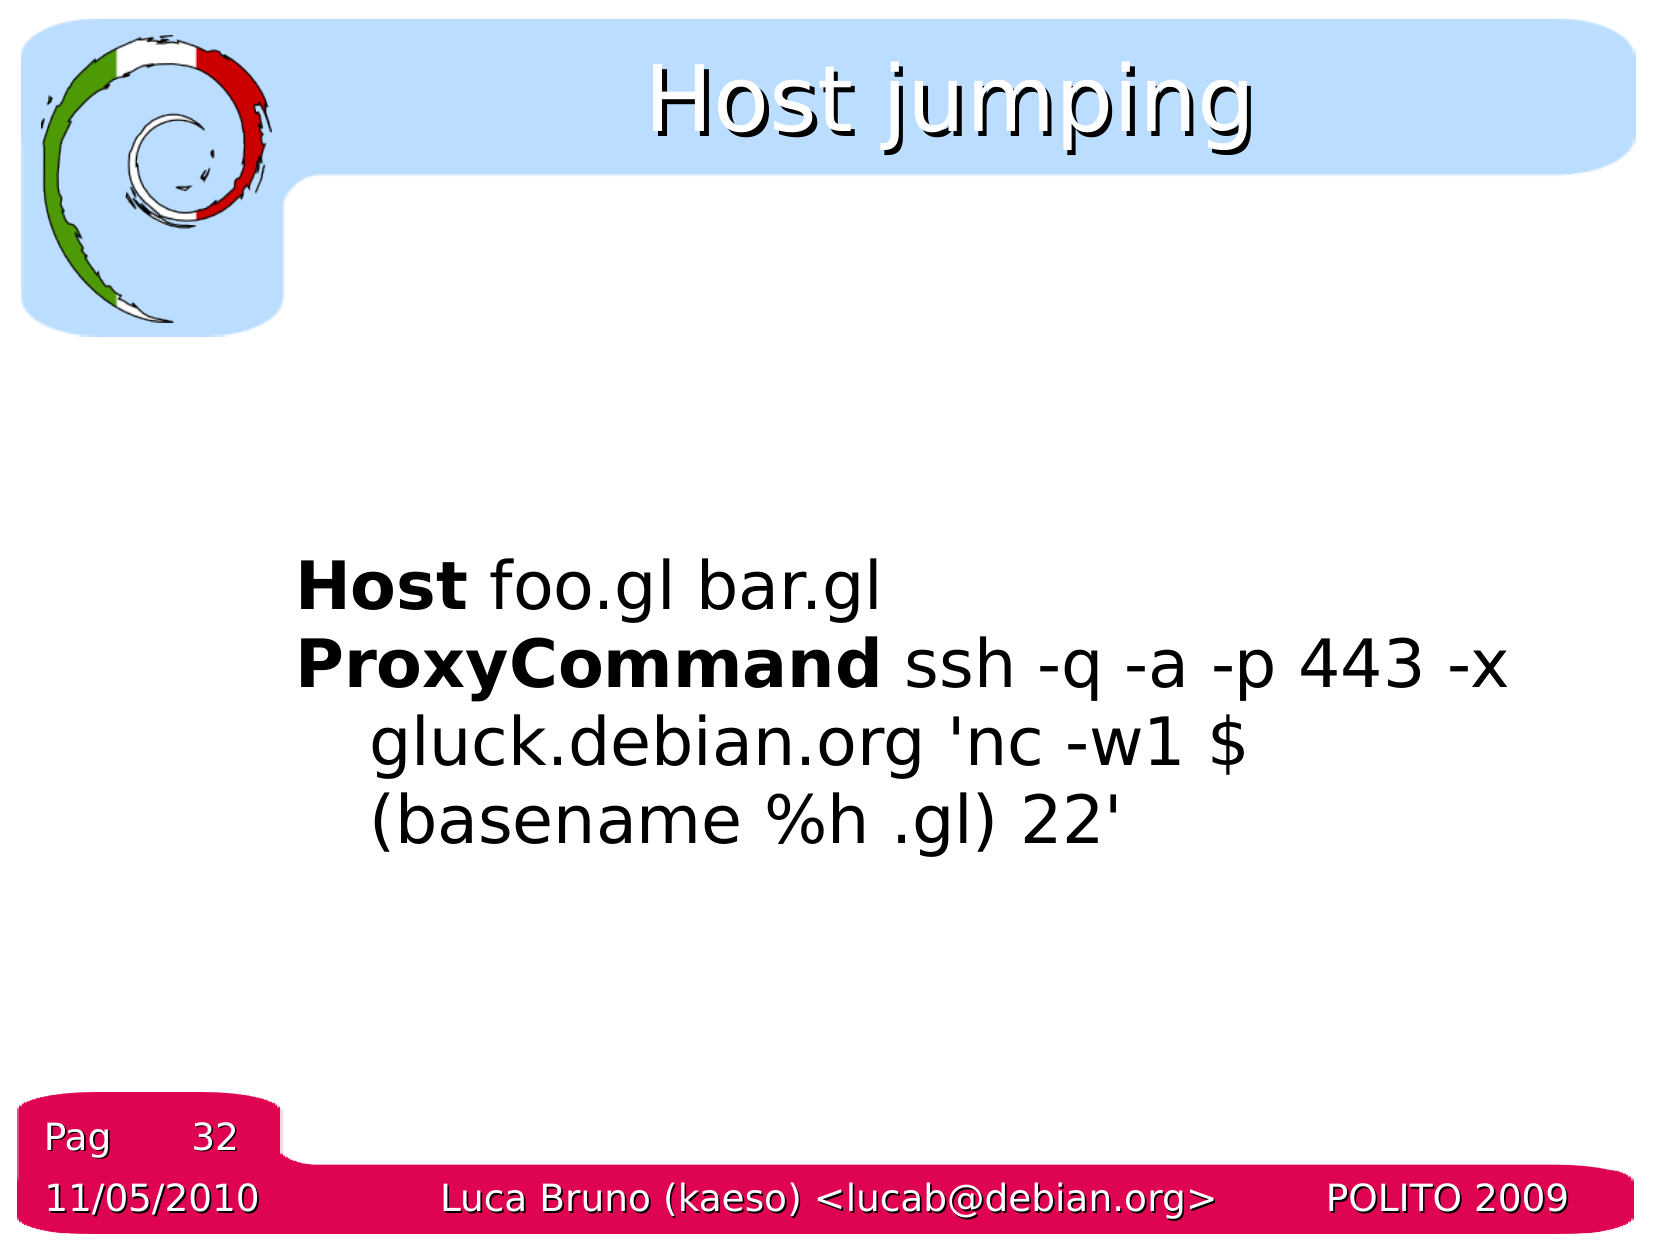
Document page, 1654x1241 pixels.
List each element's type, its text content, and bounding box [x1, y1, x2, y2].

picture [17, 1092, 295, 1234]
picture [21, 19, 1636, 337]
subtitle Host foo.gl bar.gl ProxyCommand ssh -q -a -p 443 -x gluck.debian.org 'nc -w1 $ (basename %h .gl) 22' [295, 206, 1625, 1123]
text_box 11/05/2010 [29, 1182, 284, 1241]
text_box Luca Bruno (kaeso) <lucab@debian.org> POLITO 2009 [425, 1169, 1585, 1241]
picture [284, 1092, 1634, 1234]
text_box Pag <numero> [29, 1108, 415, 1182]
title Host jumping [265, 3, 1636, 196]
